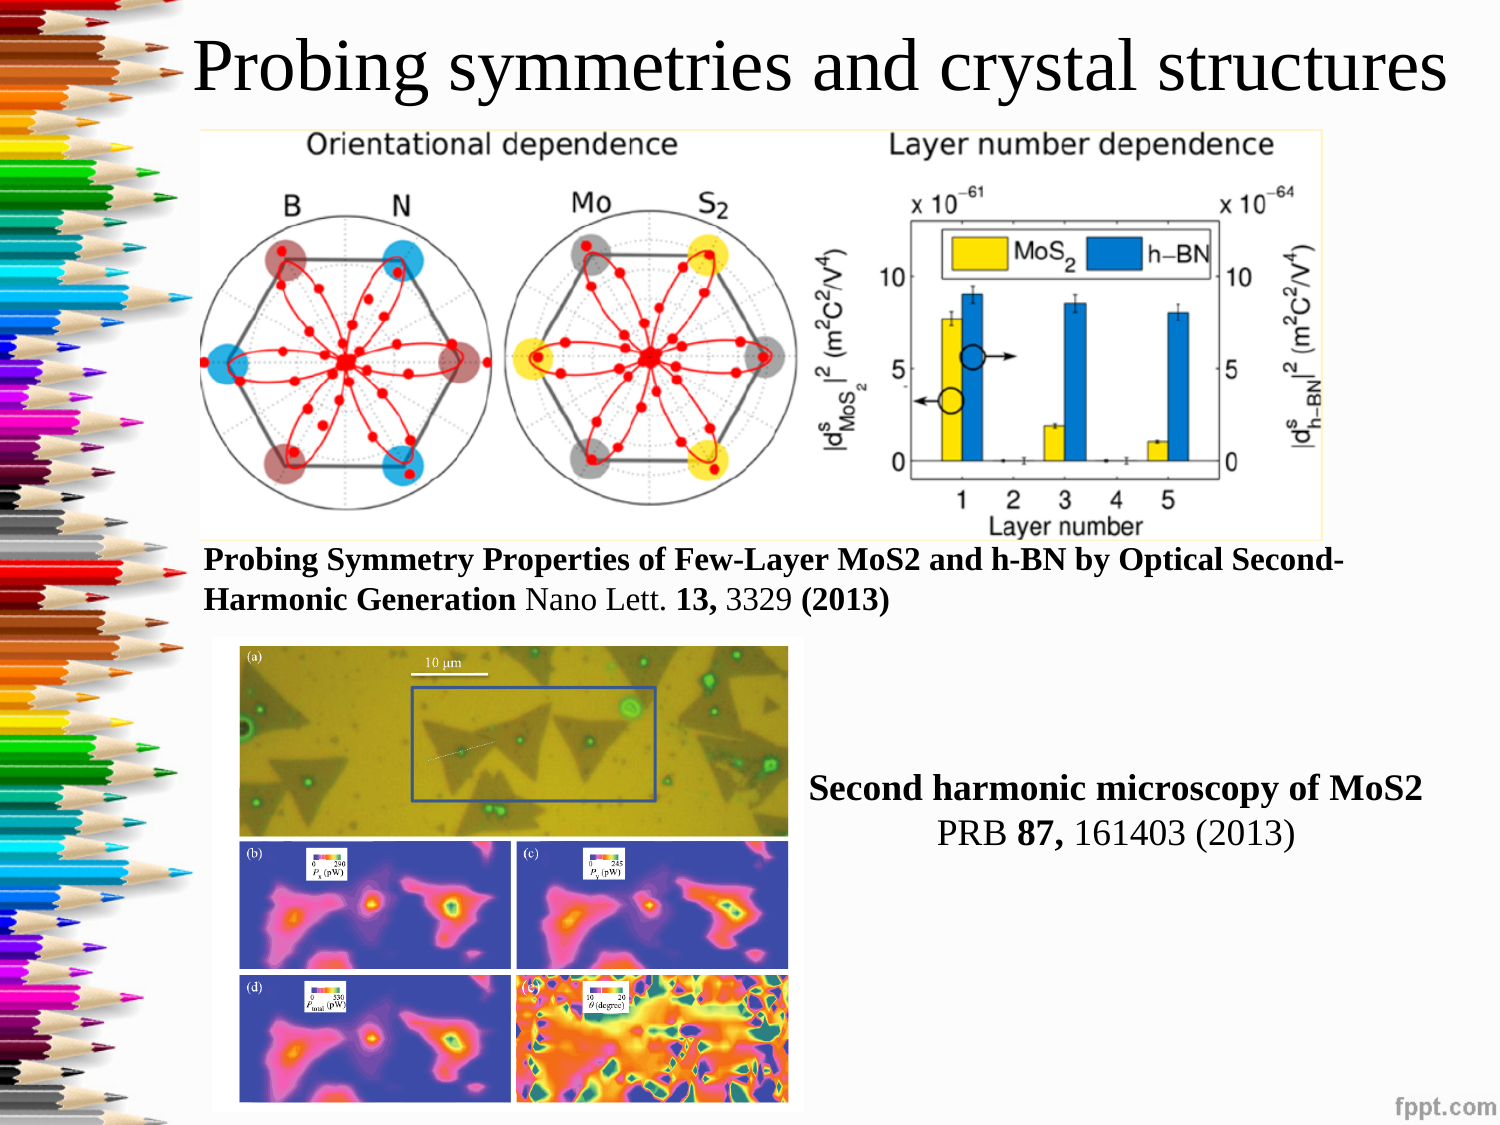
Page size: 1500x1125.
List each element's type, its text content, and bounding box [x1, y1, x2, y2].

text_box Second harmonic microscopy of MoS2 PRB 87, 161403 (2013) [791, 755, 1441, 861]
text_box Probing Symmetry Properties of Few-Layer MoS2 and h-BN by Optical Second-Harmonic Generation Nano Lett. 13, 3329 (2013) [188, 530, 1436, 626]
title Probing symmetries and crystal structures [145, 3, 1496, 119]
picture [0, 0, 1500, 1125]
